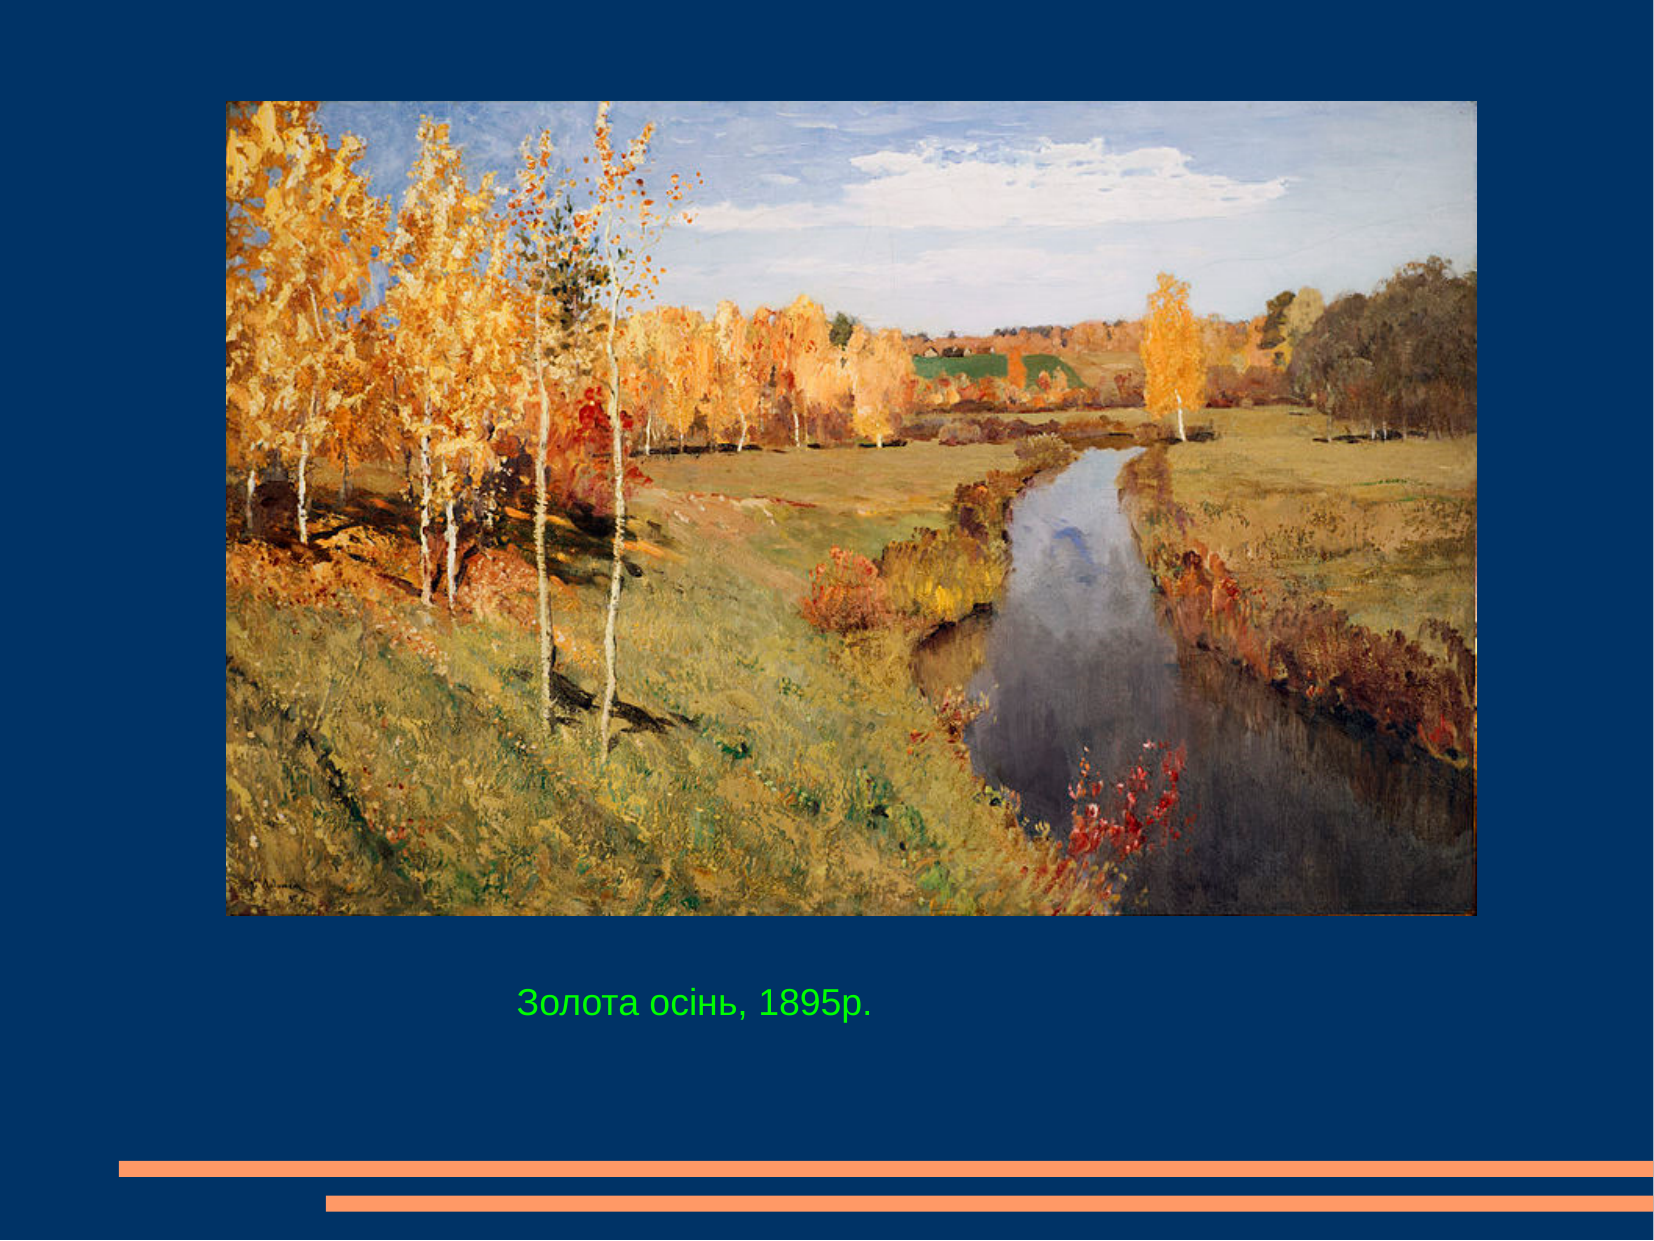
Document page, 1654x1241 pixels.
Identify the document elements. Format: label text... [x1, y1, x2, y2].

picture [226, 101, 1477, 916]
text_box Золота осінь, 1895р. [501, 974, 1093, 1032]
